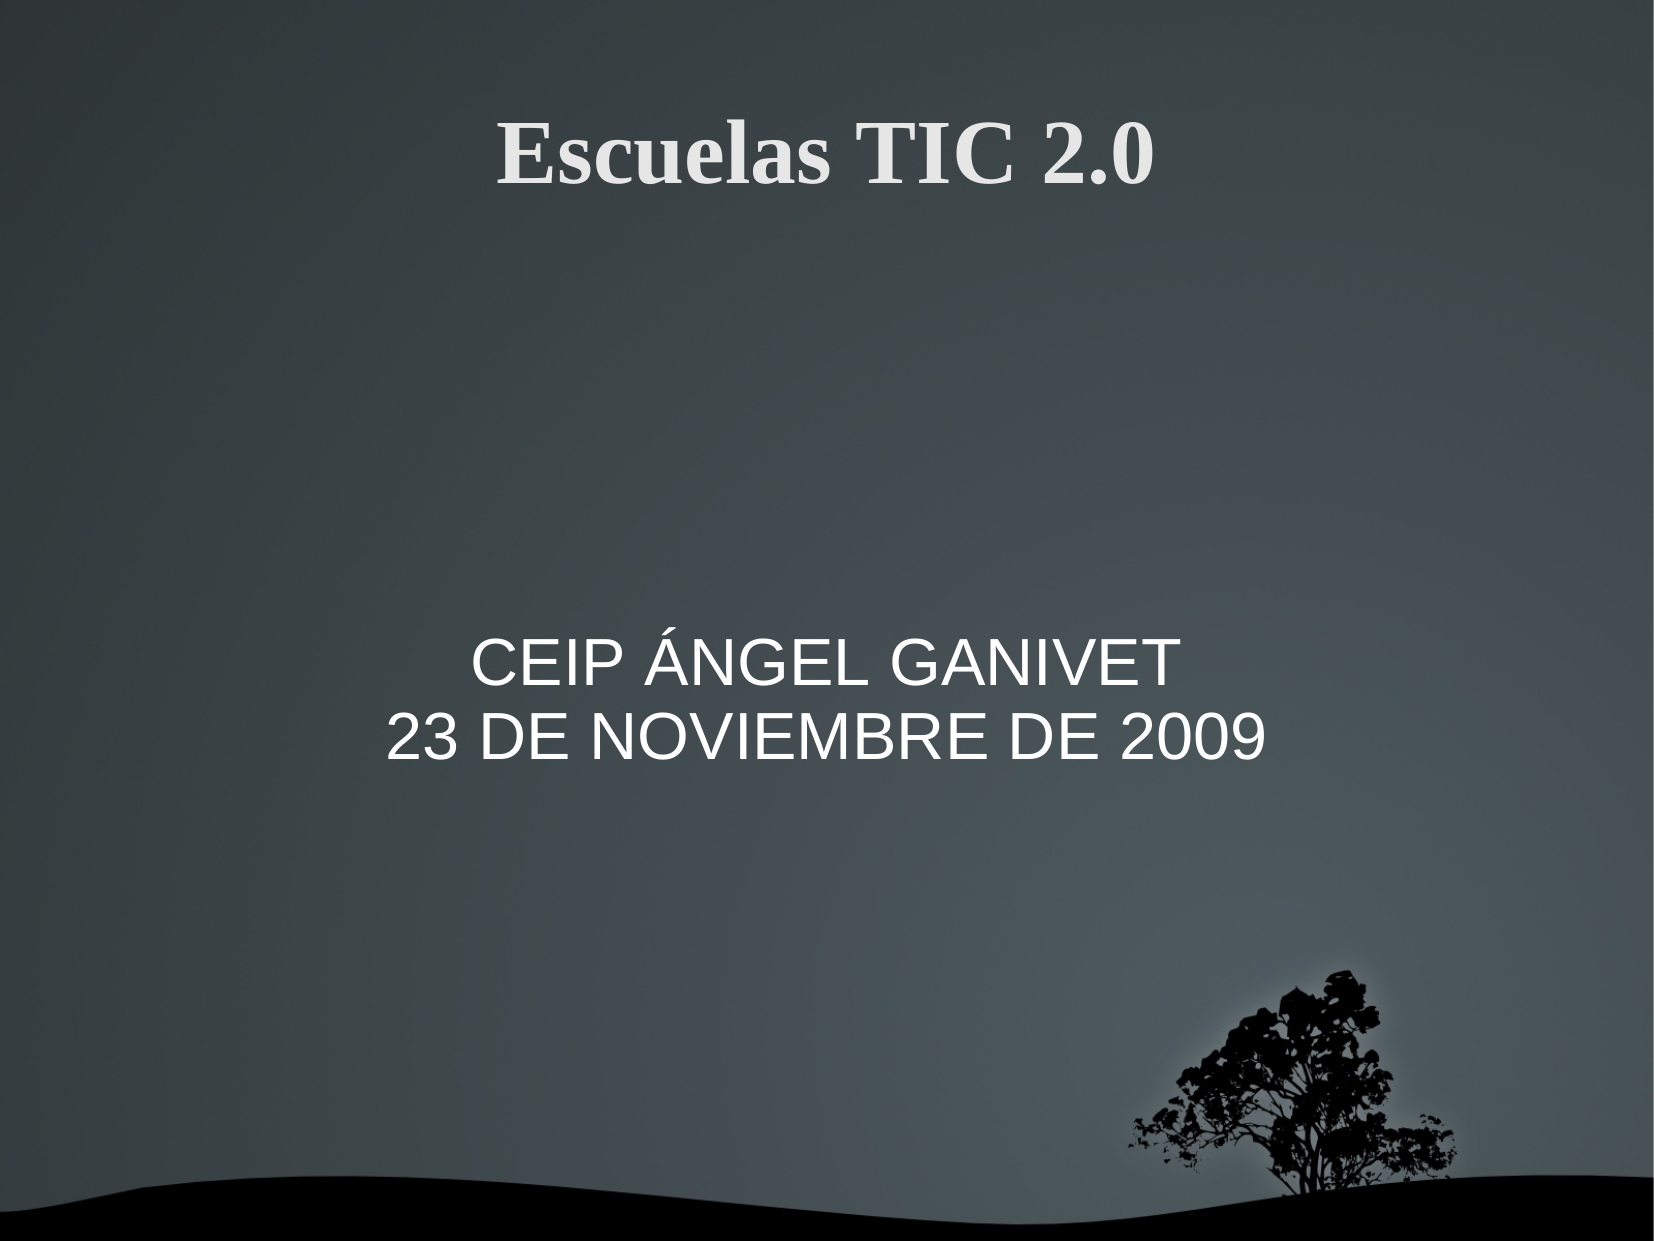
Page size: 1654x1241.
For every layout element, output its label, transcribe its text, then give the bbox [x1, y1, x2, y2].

subtitle CEIP ÁNGEL GANIVET 23 DE NOVIEMBRE DE 2009 [82, 297, 1571, 1102]
picture [0, 0, 1654, 1241]
title Escuelas TIC 2.0 [82, 56, 1571, 250]
